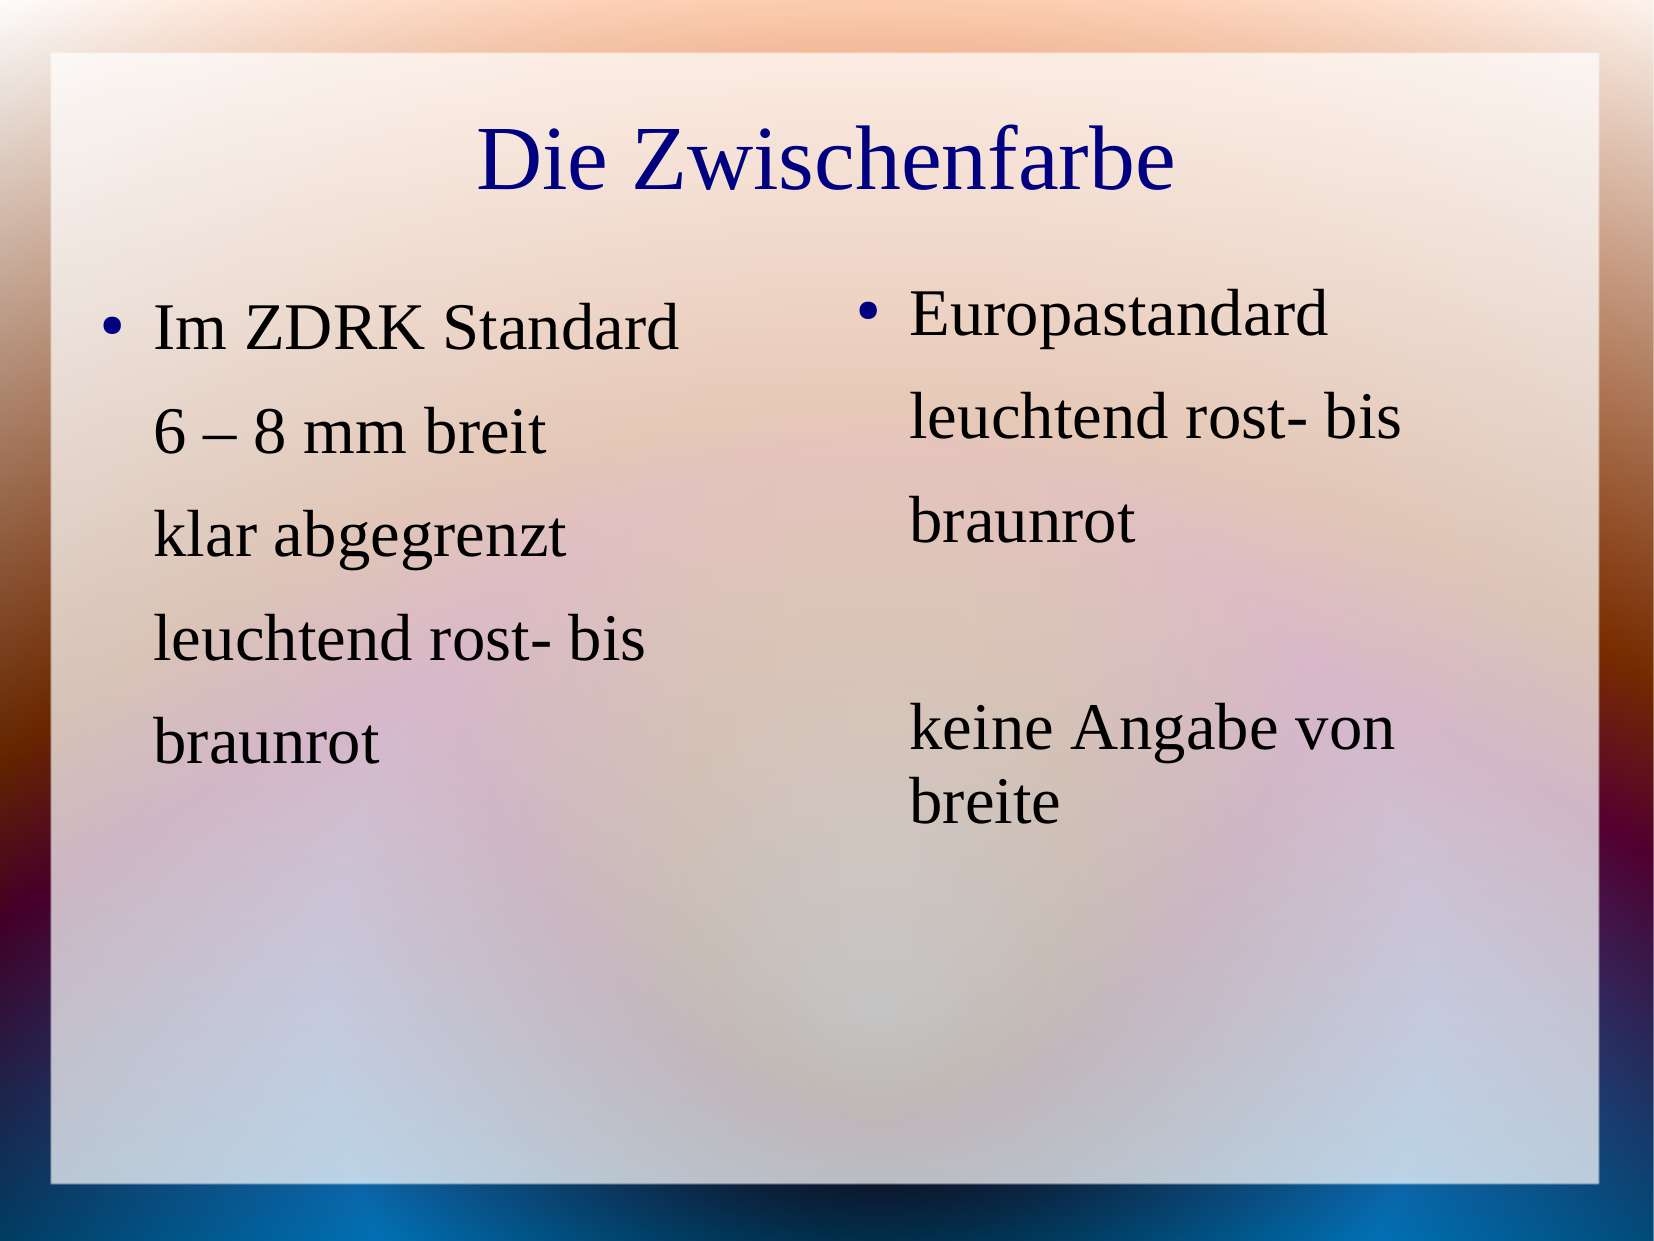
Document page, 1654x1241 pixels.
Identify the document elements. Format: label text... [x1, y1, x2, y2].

list Europastandard leuchtend rost- bis braunrot keine Angabe von breite [838, 275, 1565, 1004]
title Die Zwischenfarbe [82, 62, 1571, 256]
picture [0, 0, 1654, 1241]
list Im ZDRK Standard 6 – 8 mm breit klar abgegrenzt leuchtend rost- bis braunrot [82, 290, 809, 1019]
